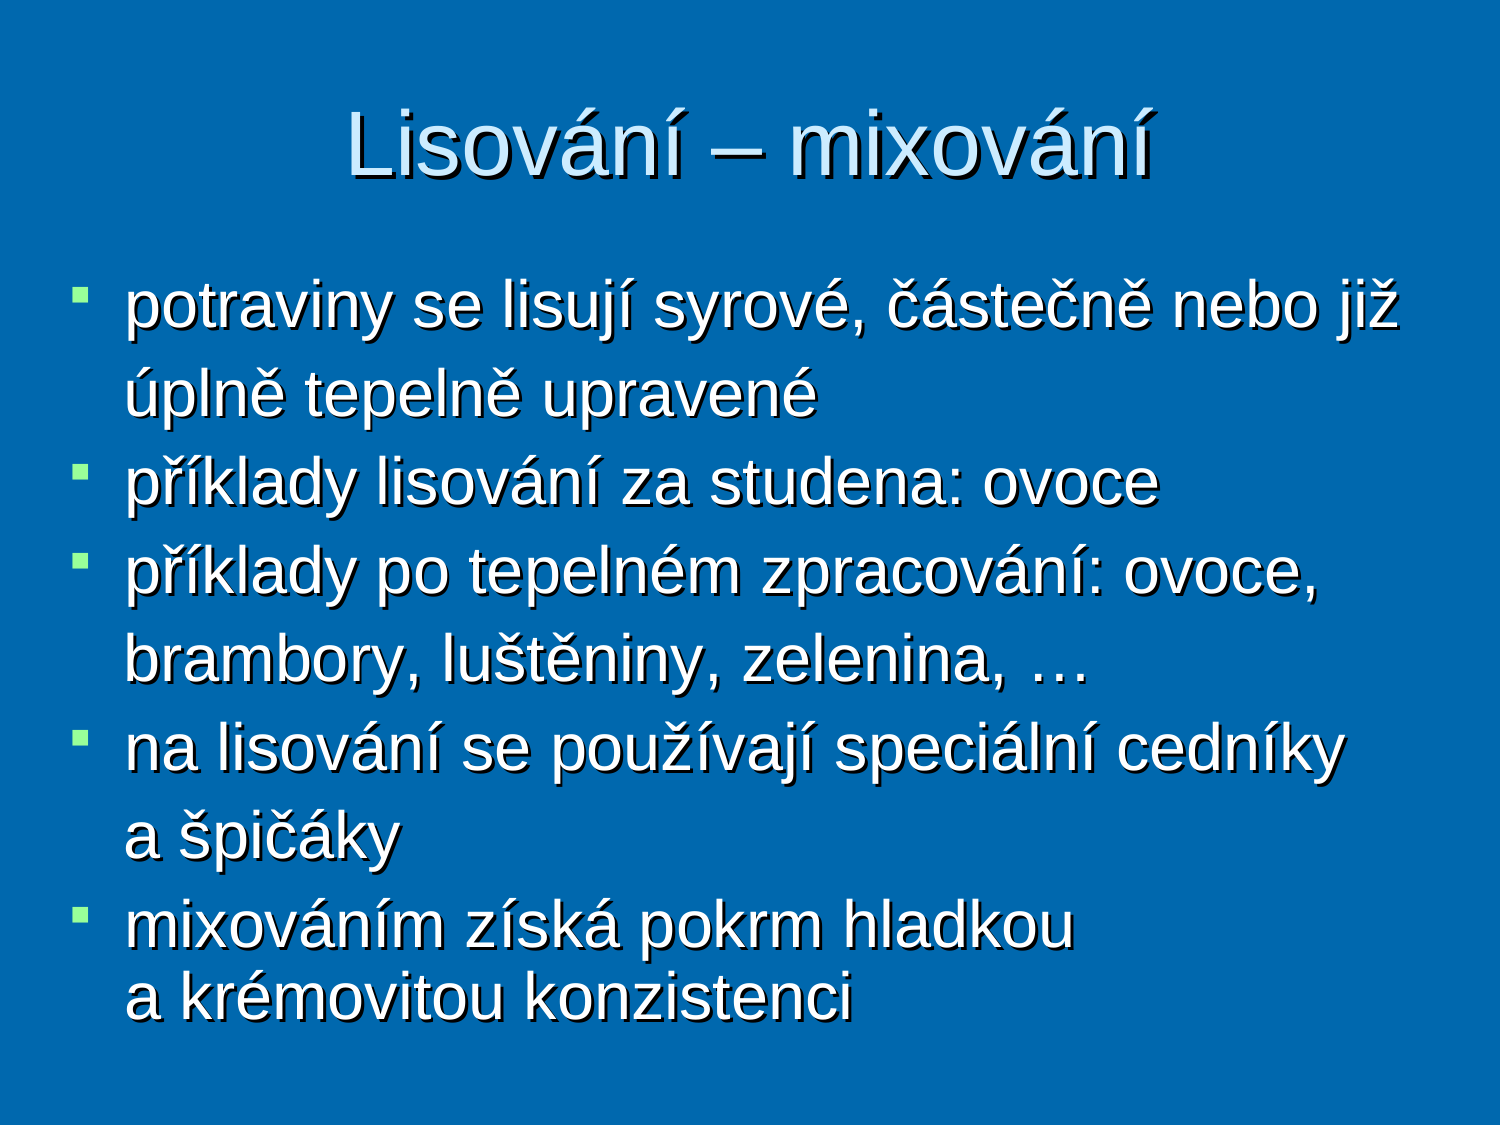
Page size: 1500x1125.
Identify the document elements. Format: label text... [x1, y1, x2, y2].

list potraviny se lisují syrové, částečně nebo již úplně tepelně upravené příklady lisování za studena: ovoce příklady po tepelném zpracování: ovoce, brambory, luštěniny, zelenina, … na lisování se používají speciální cedníky a špičáky mixováním získá pokrm hladkou a krémovitou konzistenci [53, 262, 1459, 1059]
title Lisování – mixování [75, 45, 1426, 233]
